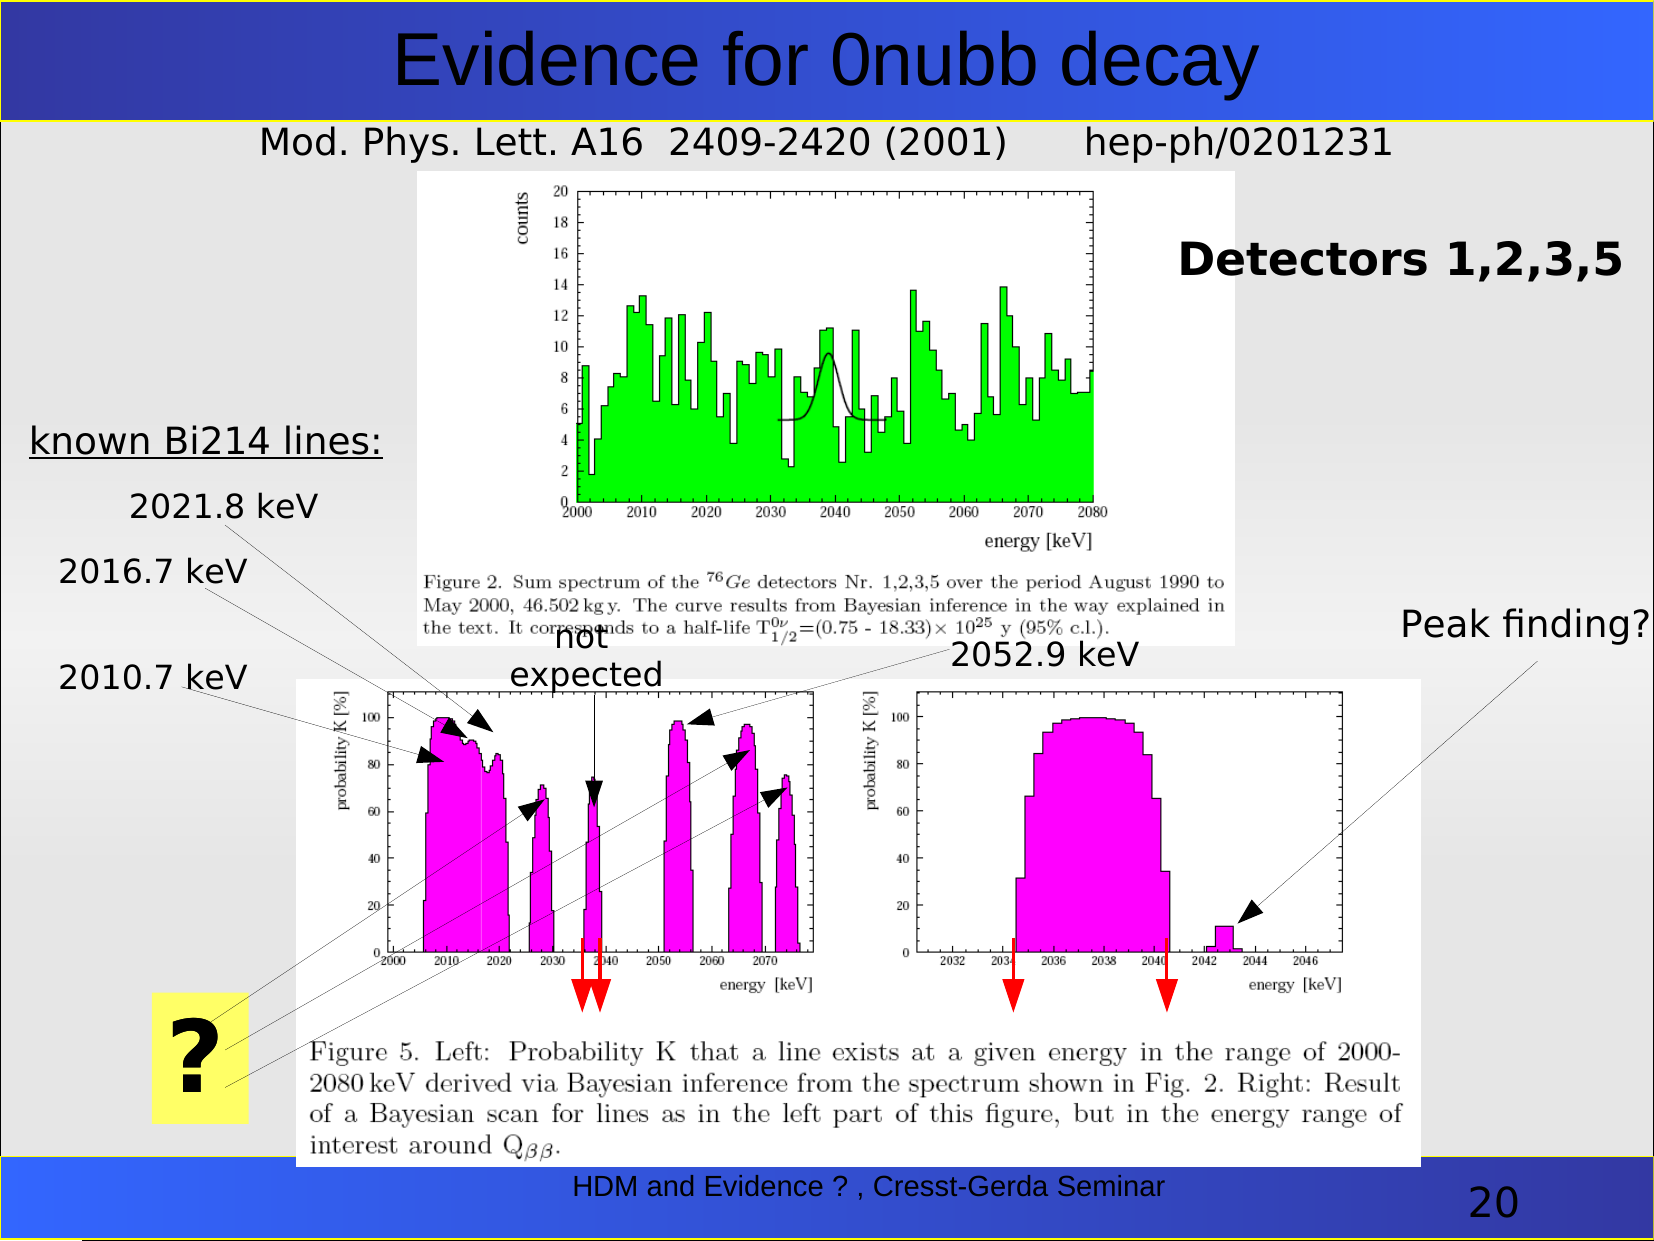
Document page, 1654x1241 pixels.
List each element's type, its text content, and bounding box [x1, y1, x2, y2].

text_box known Bi214 lines: [13, 412, 427, 471]
picture [296, 679, 1421, 1167]
text_box ? [151, 992, 249, 1124]
text_box Peak finding? [1385, 595, 1654, 655]
text_box 2021.8 keV [114, 480, 415, 534]
title Evidence for 0nubb decay [82, 0, 1571, 112]
text_box 2052.9 keV [935, 627, 1163, 682]
text_box not expected [492, 610, 681, 703]
text_box Mod. Phys. Lett. A16 2409-2420 (2001) hep-ph/0201231 [0, 112, 1654, 172]
text_box Detectors 1,2,3,5 [1162, 225, 1651, 294]
picture [417, 171, 1235, 646]
text_box 2016.7 keV [43, 545, 344, 599]
text_box 2010.7 keV [43, 651, 344, 705]
